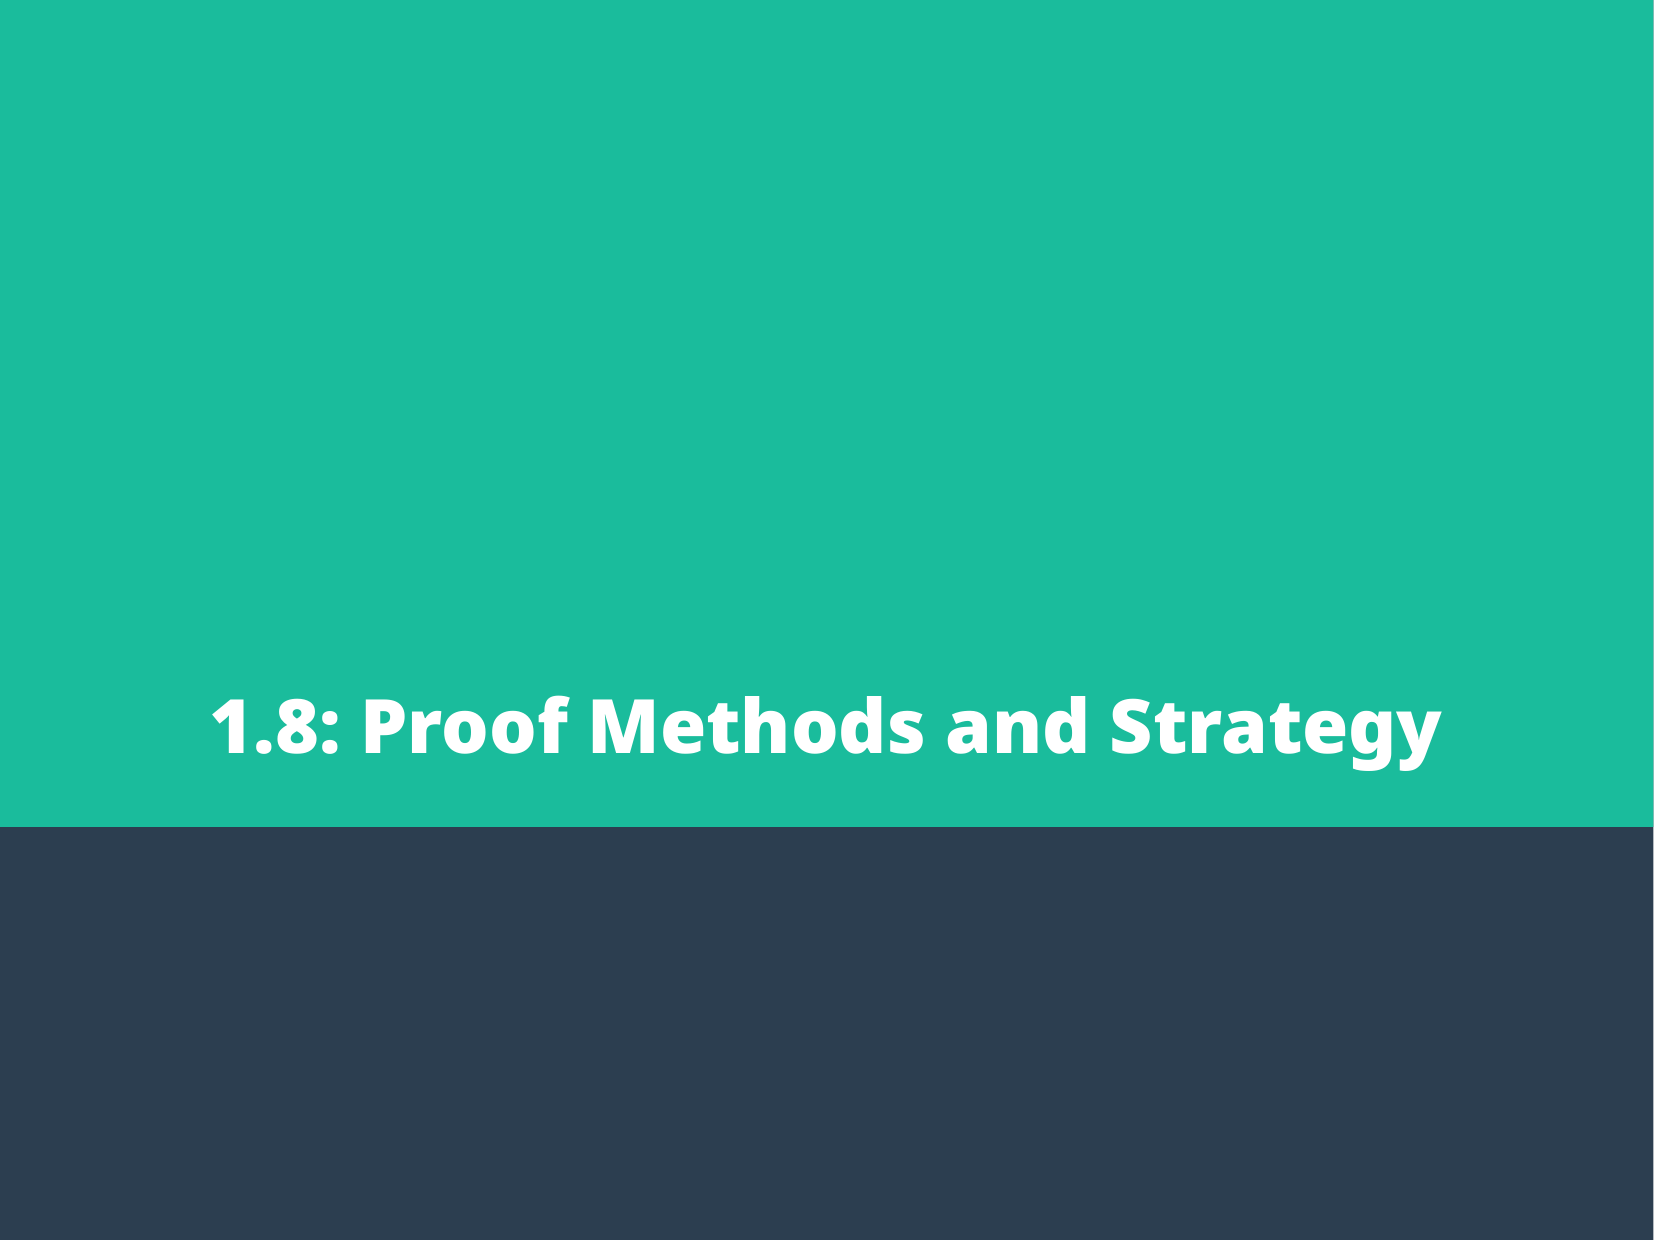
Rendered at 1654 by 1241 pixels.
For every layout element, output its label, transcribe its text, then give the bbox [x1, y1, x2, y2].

title 1.8: Proof Methods and Strategy [59, 620, 1595, 778]
